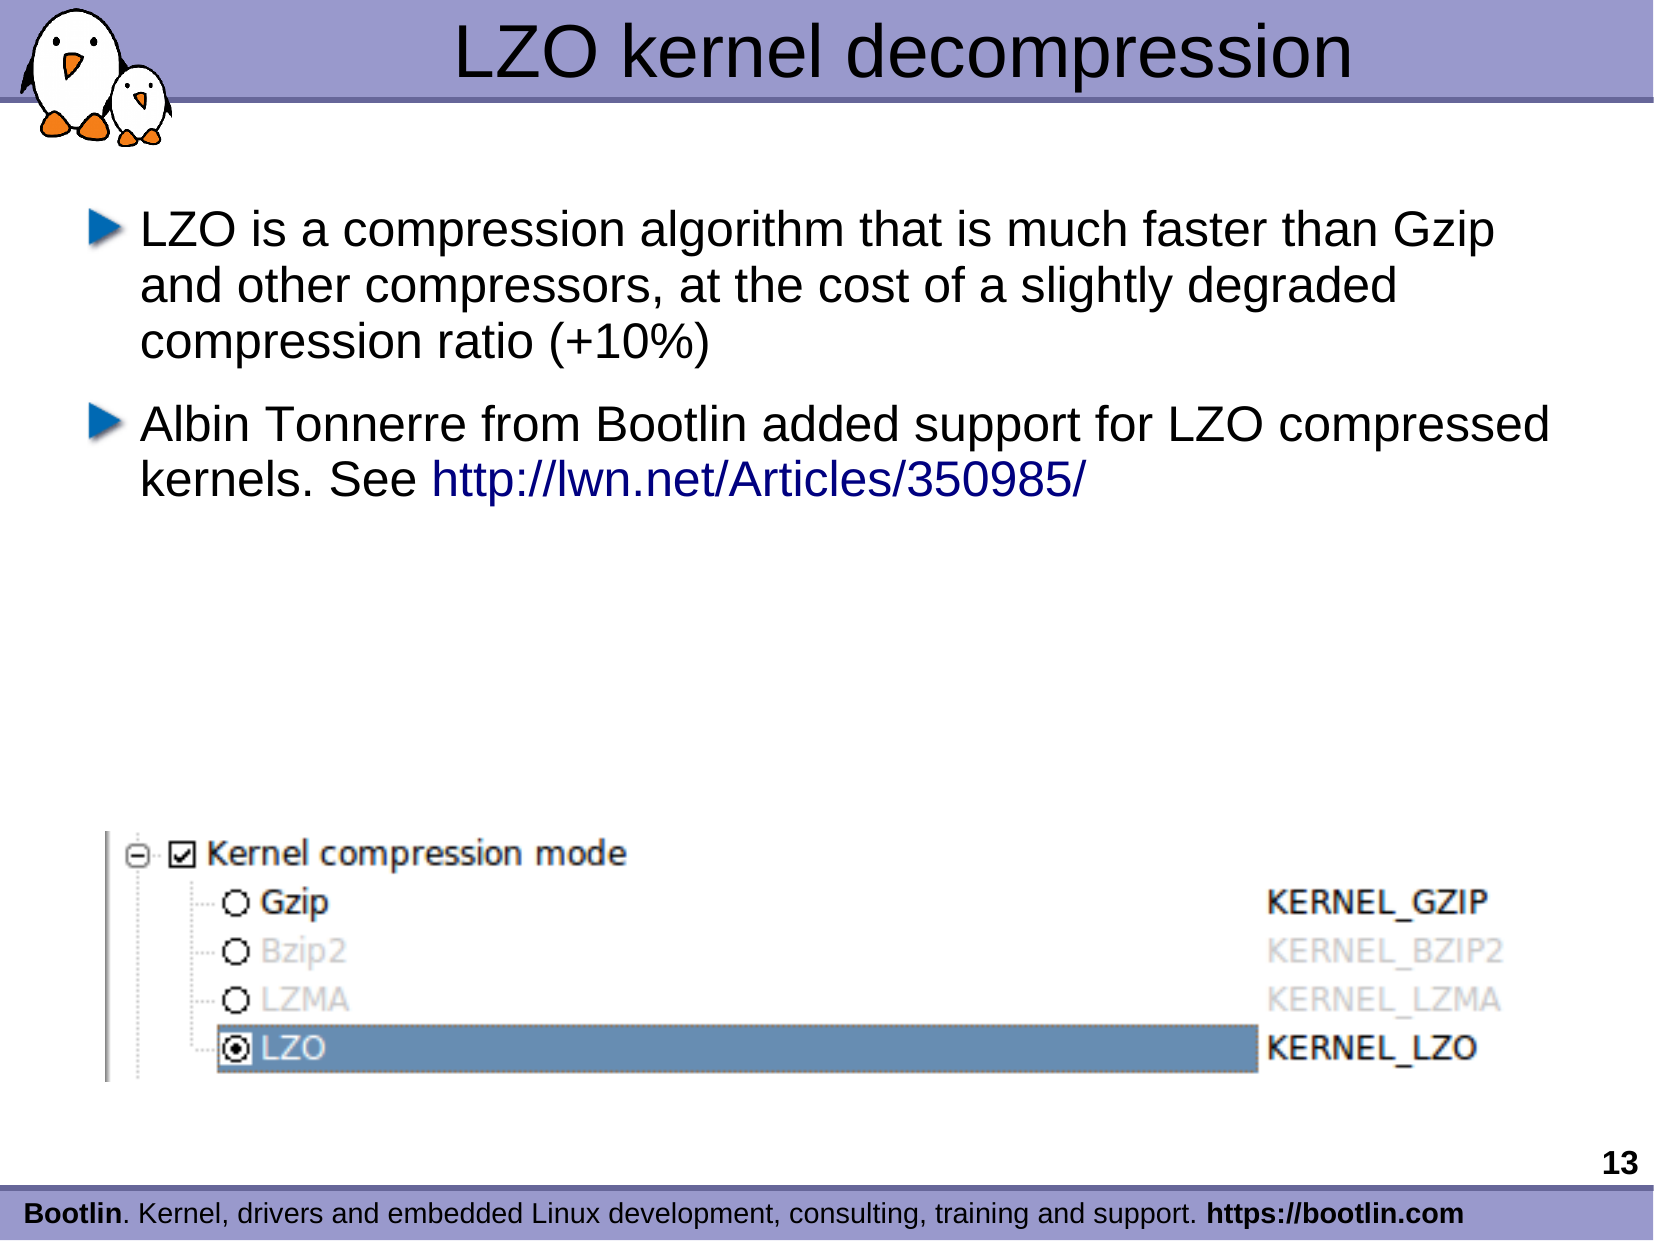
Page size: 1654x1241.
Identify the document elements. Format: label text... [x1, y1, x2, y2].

title LZO kernel decompression [178, 5, 1631, 97]
picture [105, 831, 1531, 1082]
list LZO is a compression algorithm that is much faster than Gzip and other compressors, at the cost of a slightly degraded compression ratio (+10%) Albin Tonnerre from Bootlin added support for LZO compressed kernels. See http://lwn.net/Articles/350985/ [68, 201, 1592, 1118]
picture [20, 8, 172, 147]
